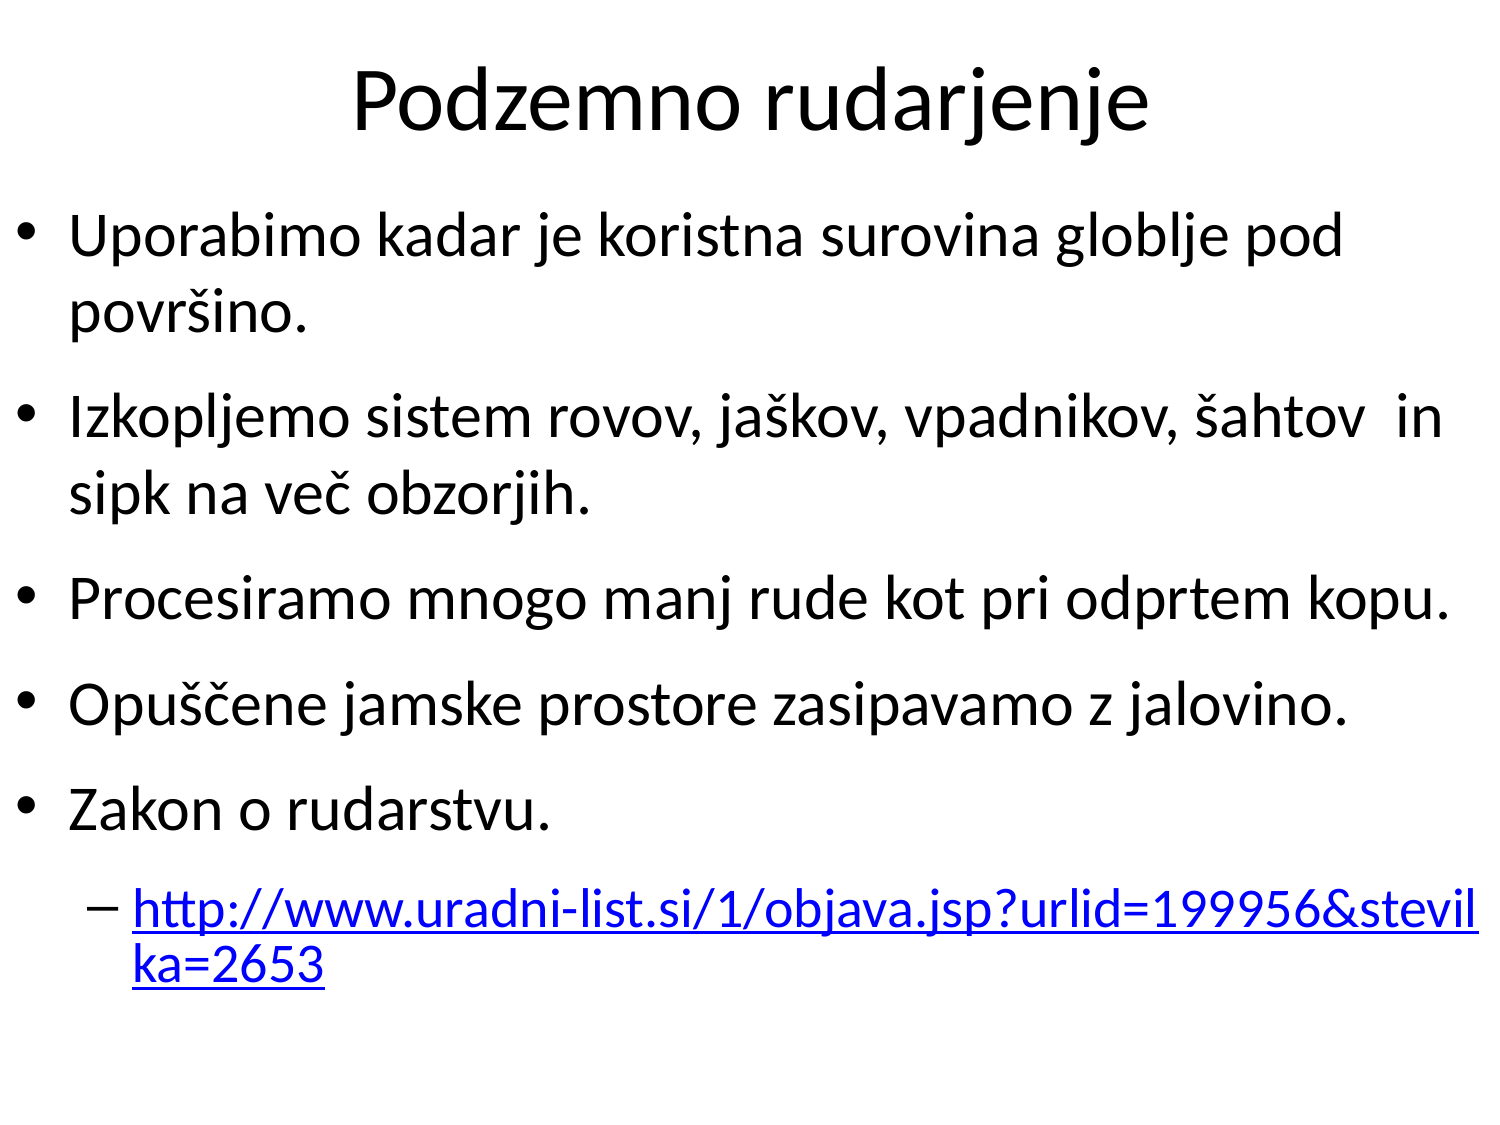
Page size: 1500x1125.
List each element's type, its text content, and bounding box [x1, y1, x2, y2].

list Uporabimo kadar je koristna surovina globlje pod površino. Izkopljemo sistem rovov, jaškov, vpadnikov, šahtov in sipk na več obzorjih. Procesiramo mnogo manj rude kot pri odprtem kopu. Opuščene jamske prostore zasipavamo z jalovino. Zakon o rudarstvu. http://www.uradni-list.si/1/objava.jsp?urlid=199956&stevilka=2653 [0, 184, 1500, 1005]
title Podzemno rudarjenje [76, 0, 1427, 184]
